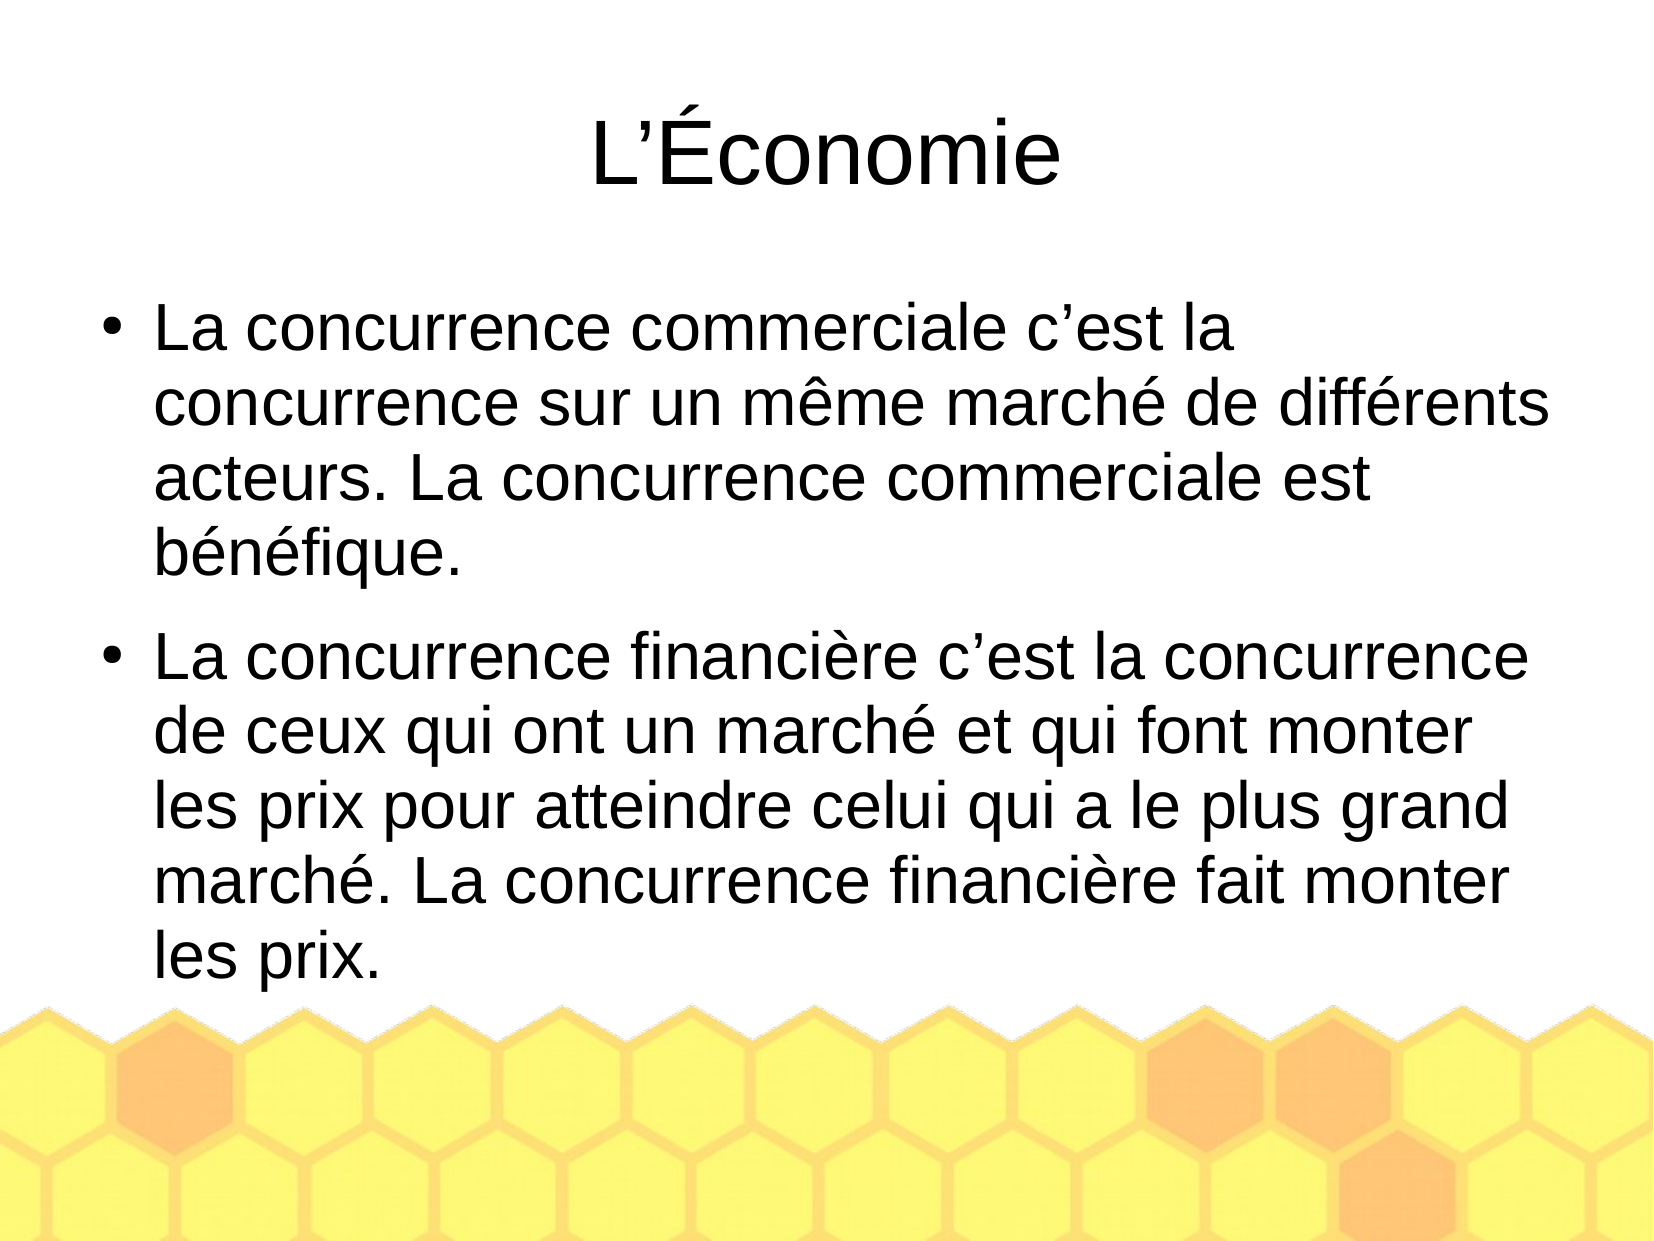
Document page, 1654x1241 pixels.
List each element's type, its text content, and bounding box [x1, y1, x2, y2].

list La concurrence commerciale c’est la concurrence sur un même marché de différents acteurs. La concurrence commerciale est bénéfique. La concurrence financière c’est la concurrence de ceux qui ont un marché et qui font monter les prix pour atteindre celui qui a le plus grand marché. La concurrence financière fait monter les prix. [82, 290, 1571, 1010]
picture [0, 1001, 1654, 1241]
title L’Économie [82, 49, 1571, 257]
